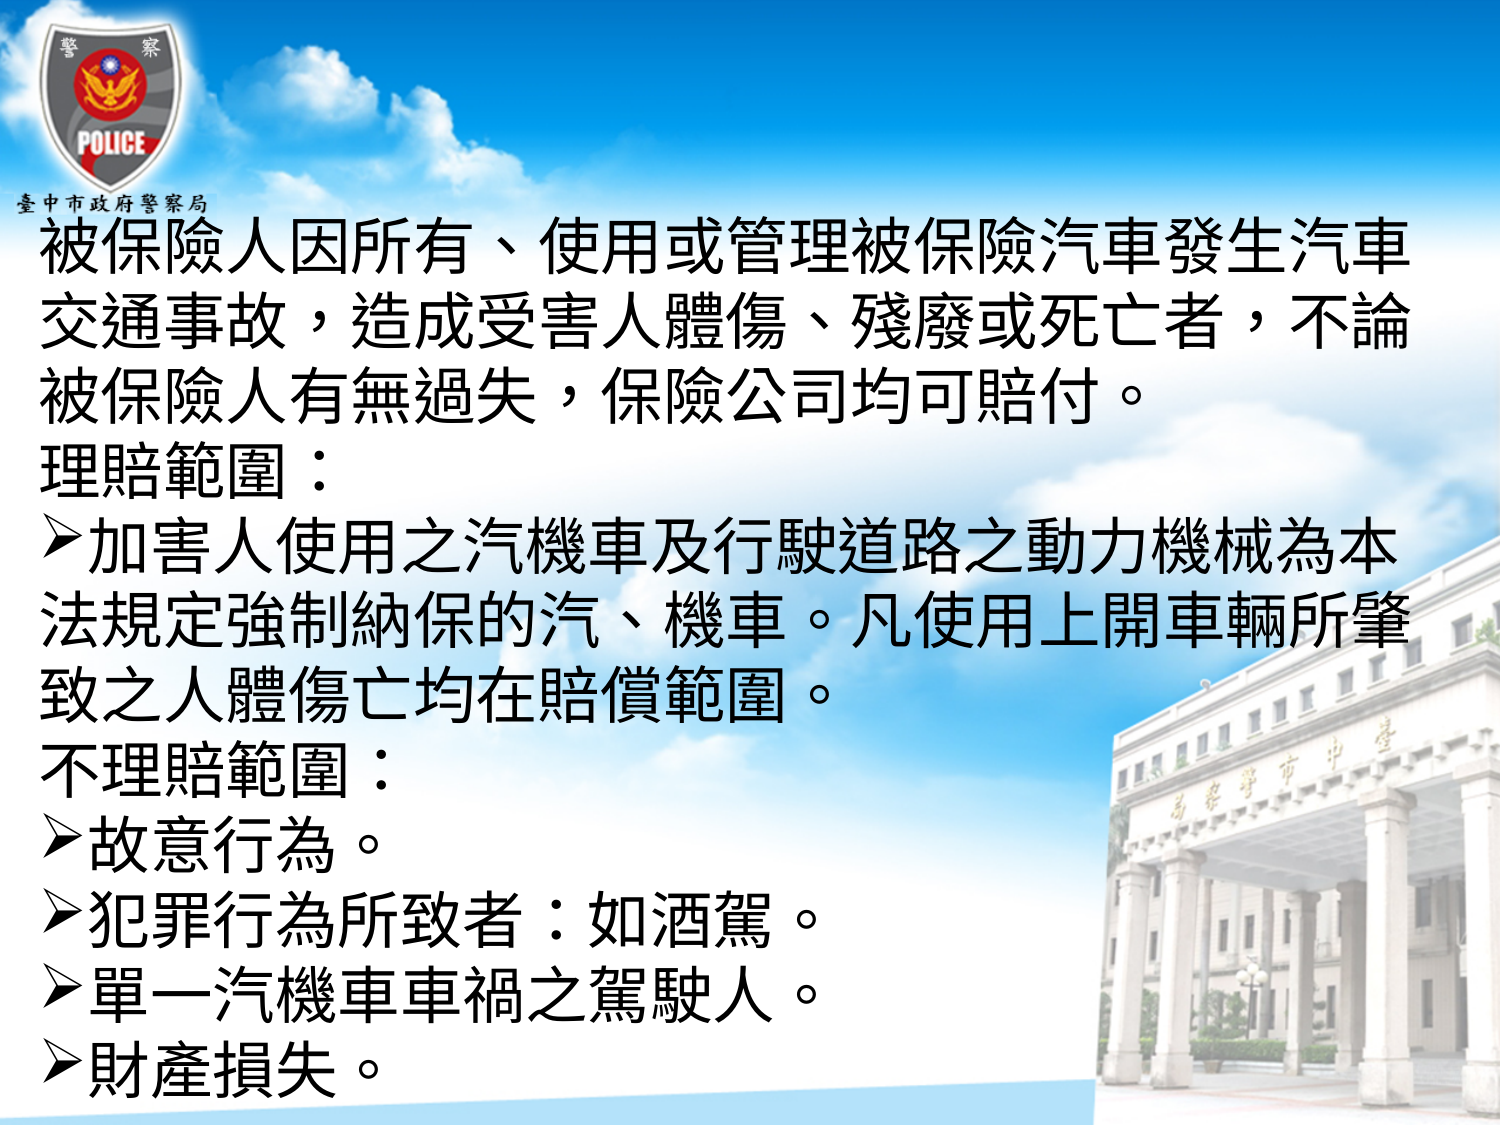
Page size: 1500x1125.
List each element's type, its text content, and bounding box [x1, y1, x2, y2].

picture [0, 0, 1500, 1125]
text_box 被保險人因所有、使用或管理被保險汽車發生汽車交通事故，造成受害人體傷、殘廢或死亡者，不論被保險人有無過失，保險公司均可賠付。 理賠範圍： 加害人使用之汽機車及行駛道路之動力機械為本法規定強制納保的汽、機車。凡使用上開車輛所肇致之人體傷亡均在賠償範圍。 不理賠範圍： 故意行為。 犯罪行為所致者：如酒駕。 單一汽機車車禍之駕駛人。 財產損失。 [23, 199, 1468, 1125]
